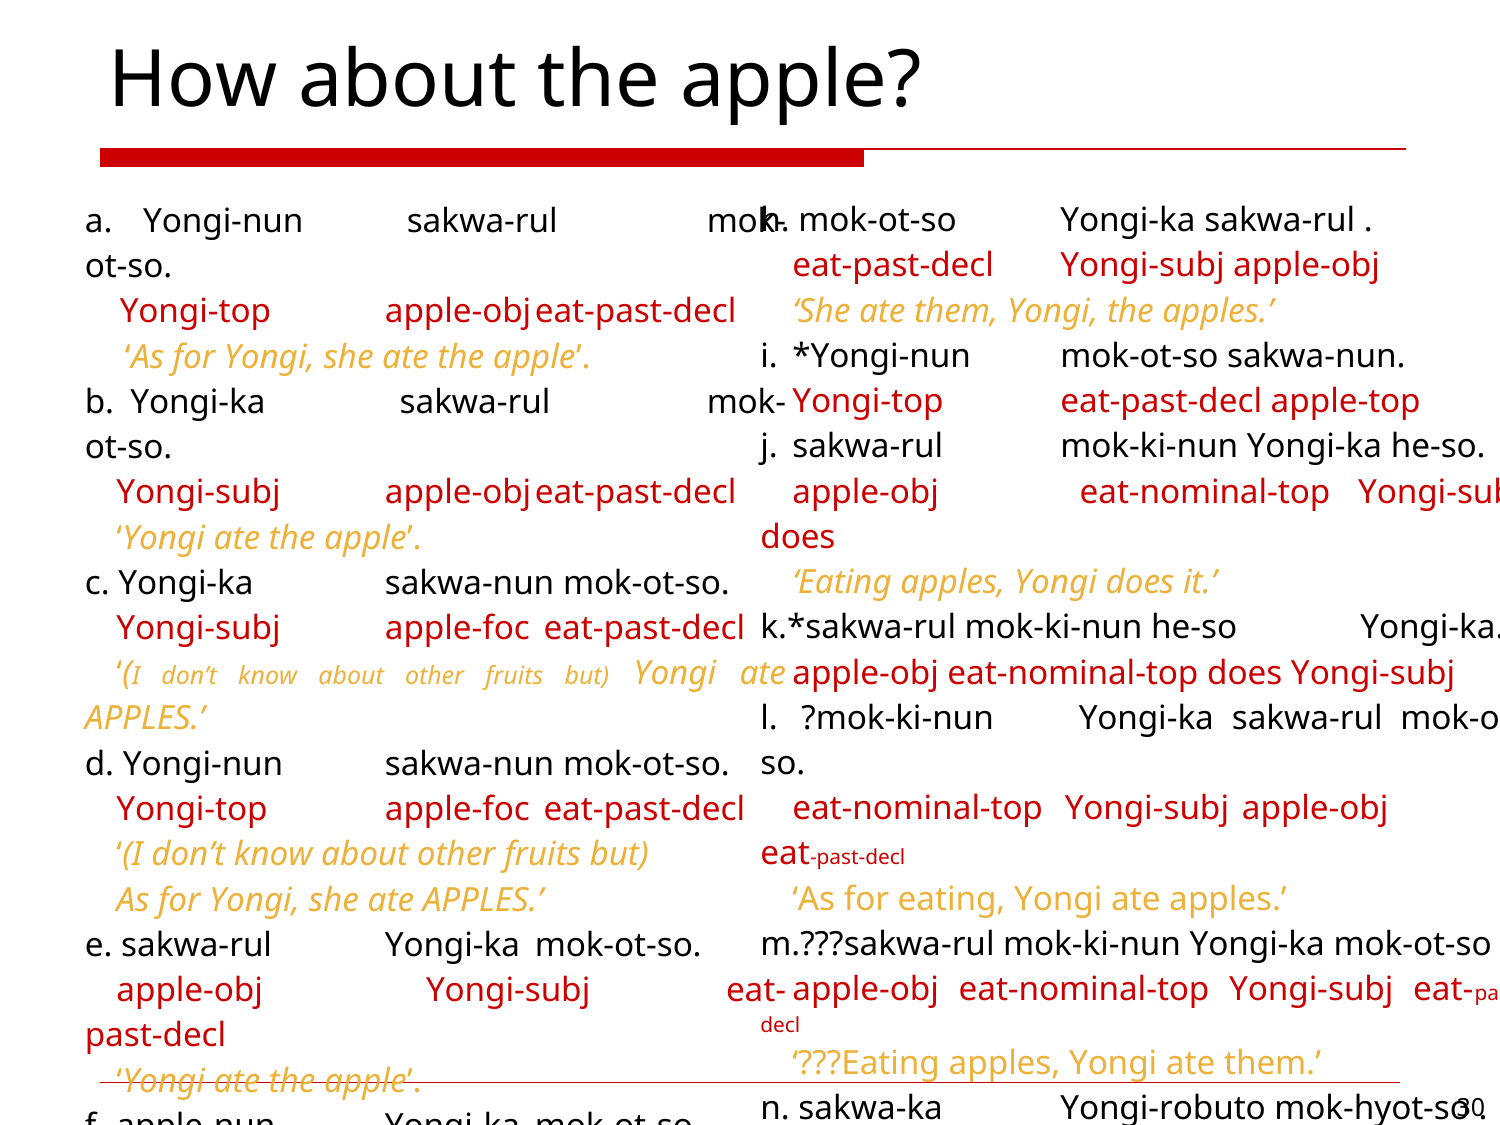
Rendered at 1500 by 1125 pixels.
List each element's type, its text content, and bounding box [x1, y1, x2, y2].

title How about the apple? [94, 26, 1407, 138]
text_box h. mok-ot-so Yongi-ka sakwa-rul . eat-past-decl Yongi-subj apple-obj ‘She ate them, Yongi, the apples.’ i. *Yongi-nun mok-ot-so sakwa-nun. Yongi-top eat-past-decl apple-top j. sakwa-rul mok-ki-nun Yongi-ka he-so. apple-obj eat-nominal-top Yongi-subj does ‘Eating apples, Yongi does it.’ k.*sakwa-rul mok-ki-nun he-so Yongi-ka. apple-obj eat-nominal-top does Yongi-subj l. ?mok-ki-nun Yongi-ka sakwa-rul mok-ot-so. eat-nominal-top Yongi-subj apple-obj eat-past-decl ‘As for eating, Yongi ate apples.’ m.???sakwa-rul mok-ki-nun Yongi-ka mok-ot-so apple-obj eat-nominal-top Yongi-subj eat-past-decl ‘???Eating apples, Yongi ate them.’ n. sakwa-ka Yongi-robuto mok-hyot-so . apple-subj Yongi-instr(by) eat-pass/past-decl ‘Apples were eaten by Yongi.’ o. Yongi sakwa mok-ot-so. Yongi apple eat-past-decl ‘Yongi ate the apple’. [745, 188, 1500, 1125]
text_box a. Yongi-nun sakwa-rul mok-ot-so. Yongi-top apple-obj eat-past-decl ‘As for Yongi, she ate the apple’. b. Yongi-ka sakwa-rul mok-ot-so. Yongi-subj apple-obj eat-past-decl ‘Yongi ate the apple’. c. Yongi-ka sakwa-nun mok-ot-so. Yongi-subj apple-foc eat-past-decl ‘(I don’t know about other fruits but) Yongi ate APPLES.’ d. Yongi-nun sakwa-nun mok-ot-so. Yongi-top apple-foc eat-past-decl ‘(I don’t know about other fruits but) As for Yongi, she ate APPLES.’ e. sakwa-rul Yongi-ka mok-ot-so. apple-obj Yongi-subj eat-past-decl ‘Yongi ate the apple’. f. apple-nun Yongi-ka mok-ot-so. apple-top Yongi-subj eat-past-decl ‘As for the apples, Yongi ate them g. sakwa-rul mok-ot-so Yongi-ka. apple-obj eat-past-decl Yongi-subj ‘She ate the apples, Yongi.’ [70, 189, 745, 1125]
